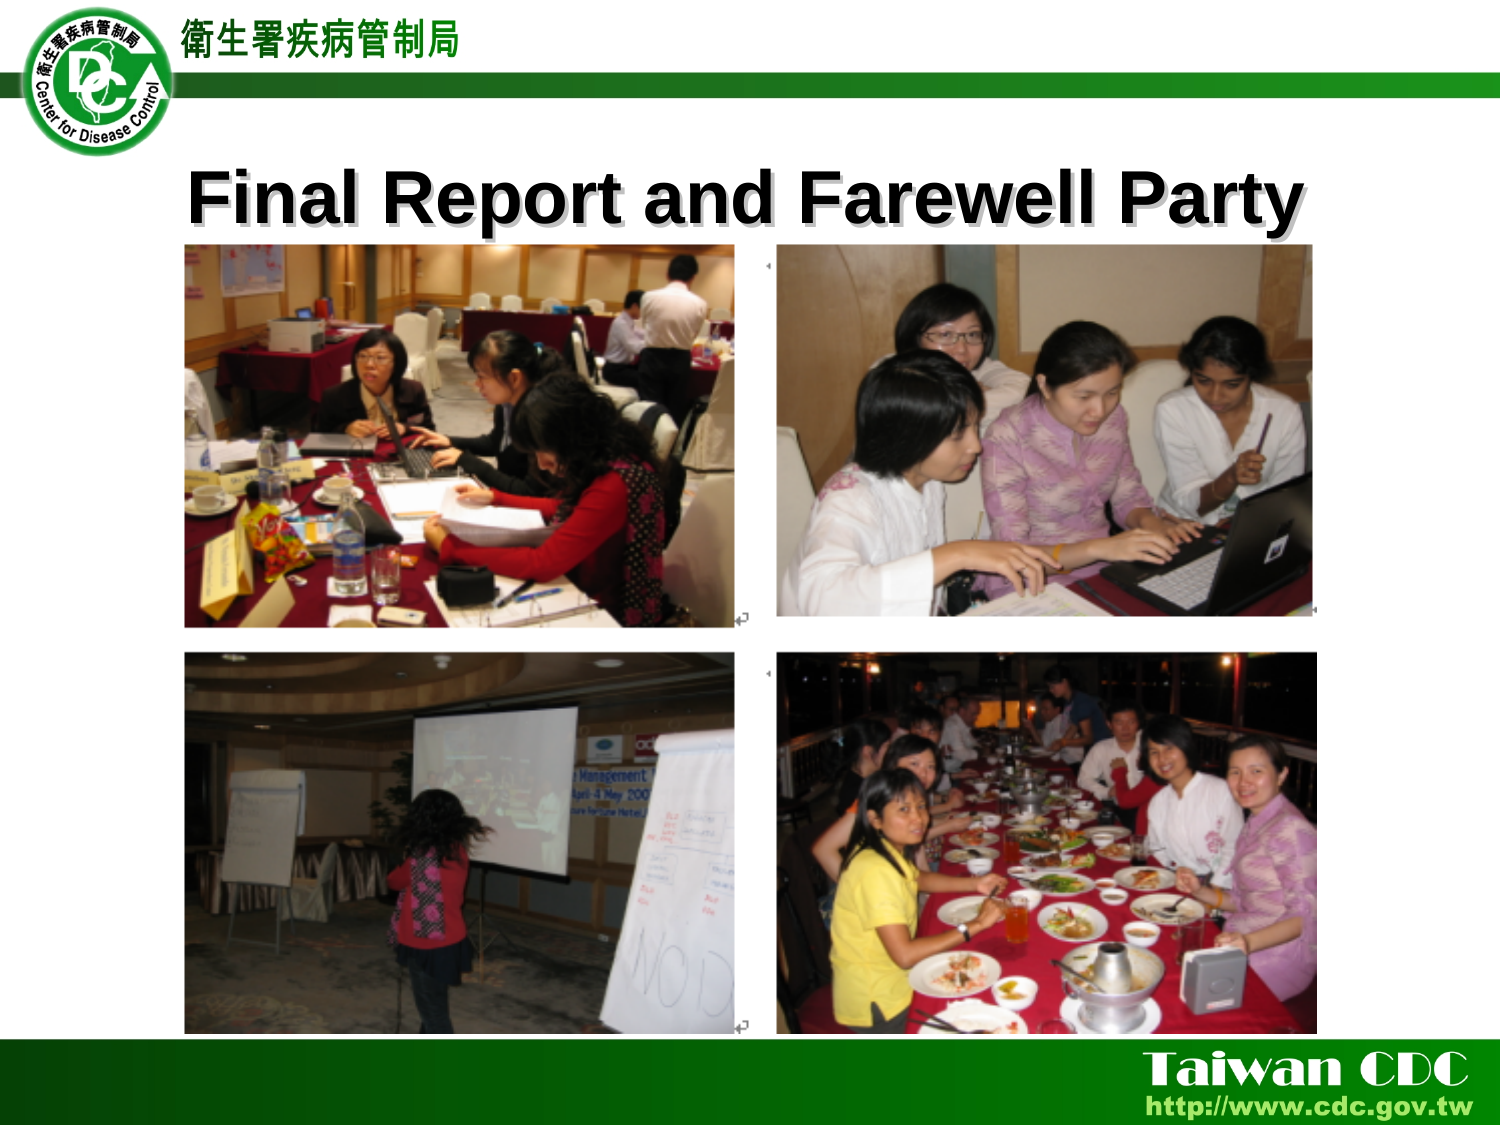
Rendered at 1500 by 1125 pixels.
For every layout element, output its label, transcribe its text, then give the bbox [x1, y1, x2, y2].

title Final Report and Farewell Party [171, 99, 1447, 288]
chart [183, 243, 1317, 1034]
